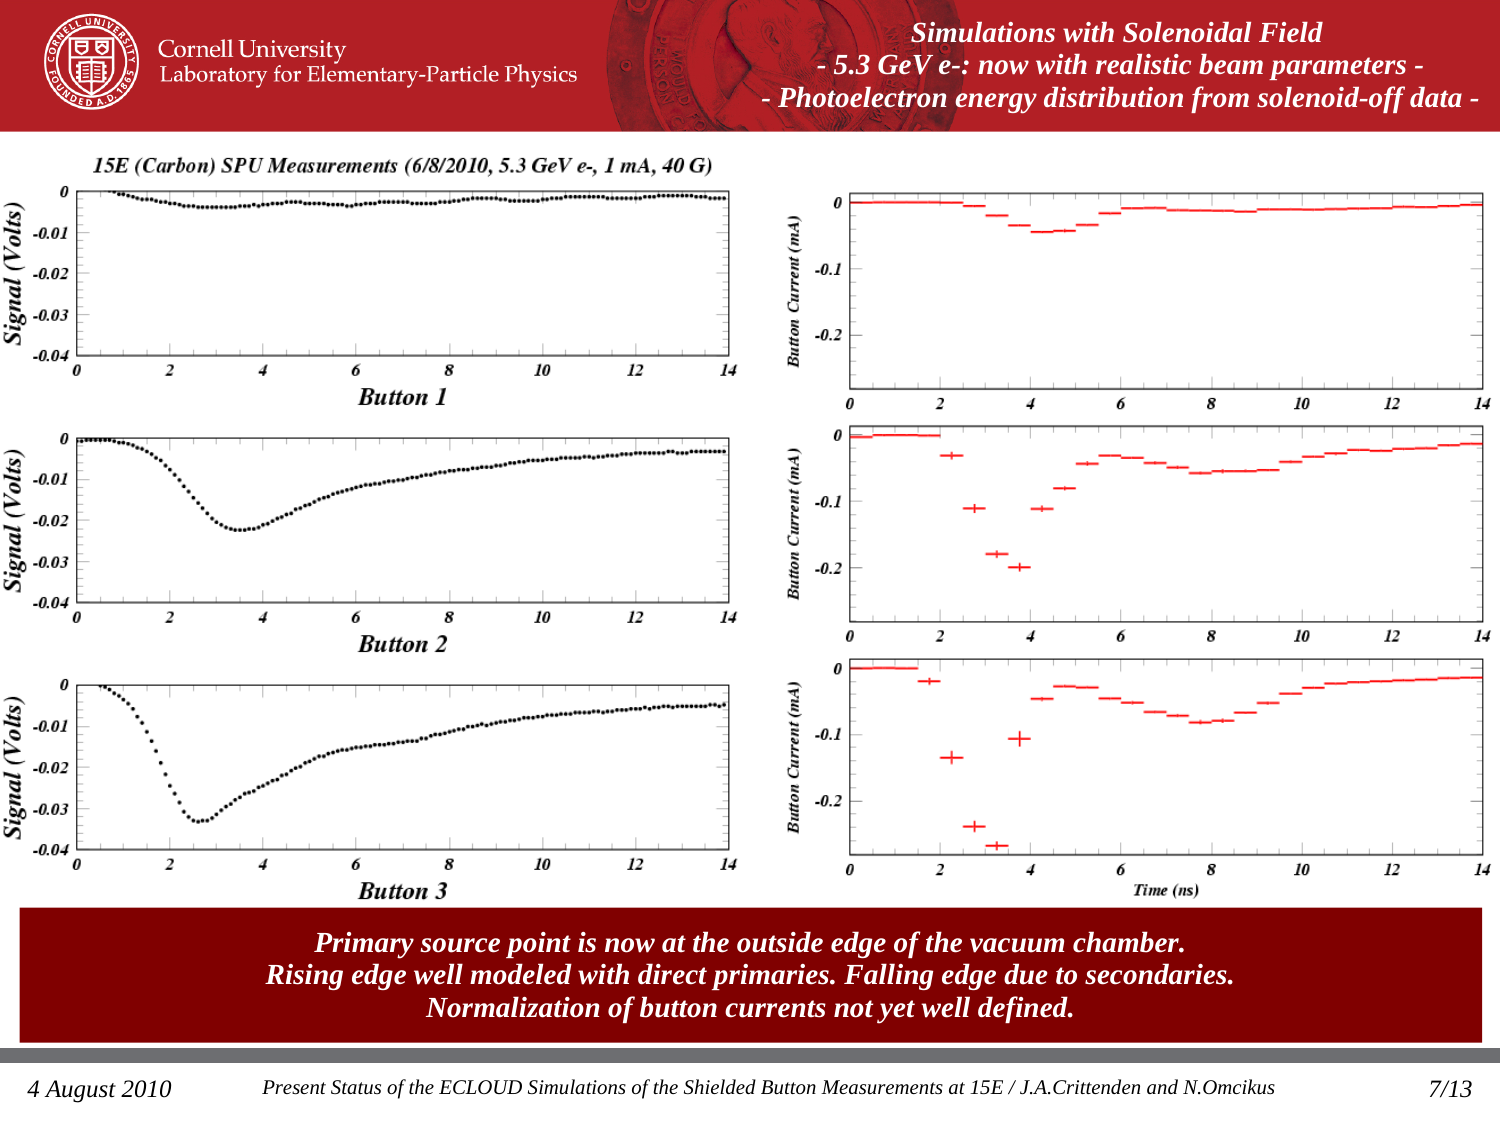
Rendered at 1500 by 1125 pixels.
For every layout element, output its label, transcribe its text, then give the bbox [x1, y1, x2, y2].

picture [780, 187, 1500, 908]
title Simulations with Solenoidal Field - 5.3 GeV e-: now with realistic beam parameters - - Photoelectron energy distribution from solenoid-off data - [750, 0, 1492, 130]
picture [0, 149, 751, 907]
text_box Primary source point is now at the outside edge of the vacuum chamber. Rising edge well modeled with direct primaries. Falling edge due to secondaries. Normalization of button currents not yet well defined. [19, 907, 1483, 1043]
picture [0, 0, 1500, 132]
